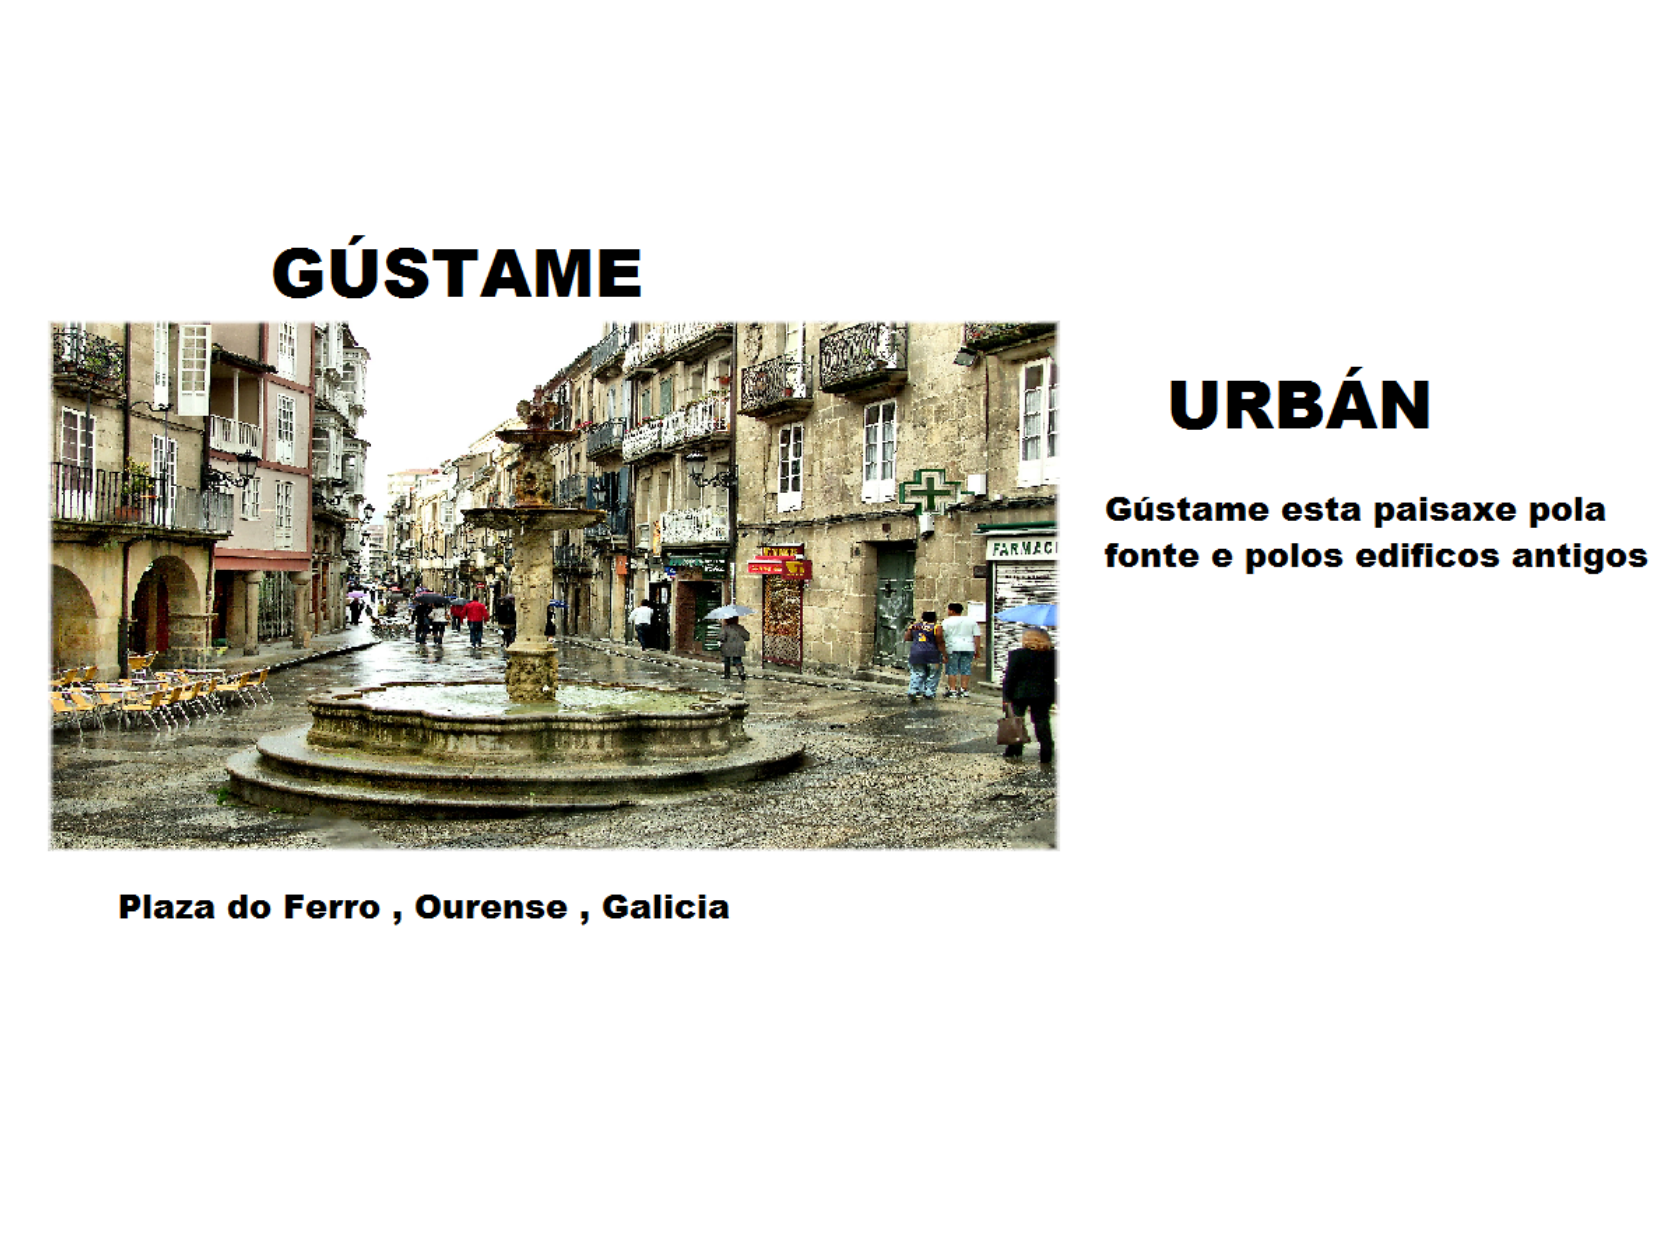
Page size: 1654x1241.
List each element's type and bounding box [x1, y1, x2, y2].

picture [23, 192, 1654, 934]
